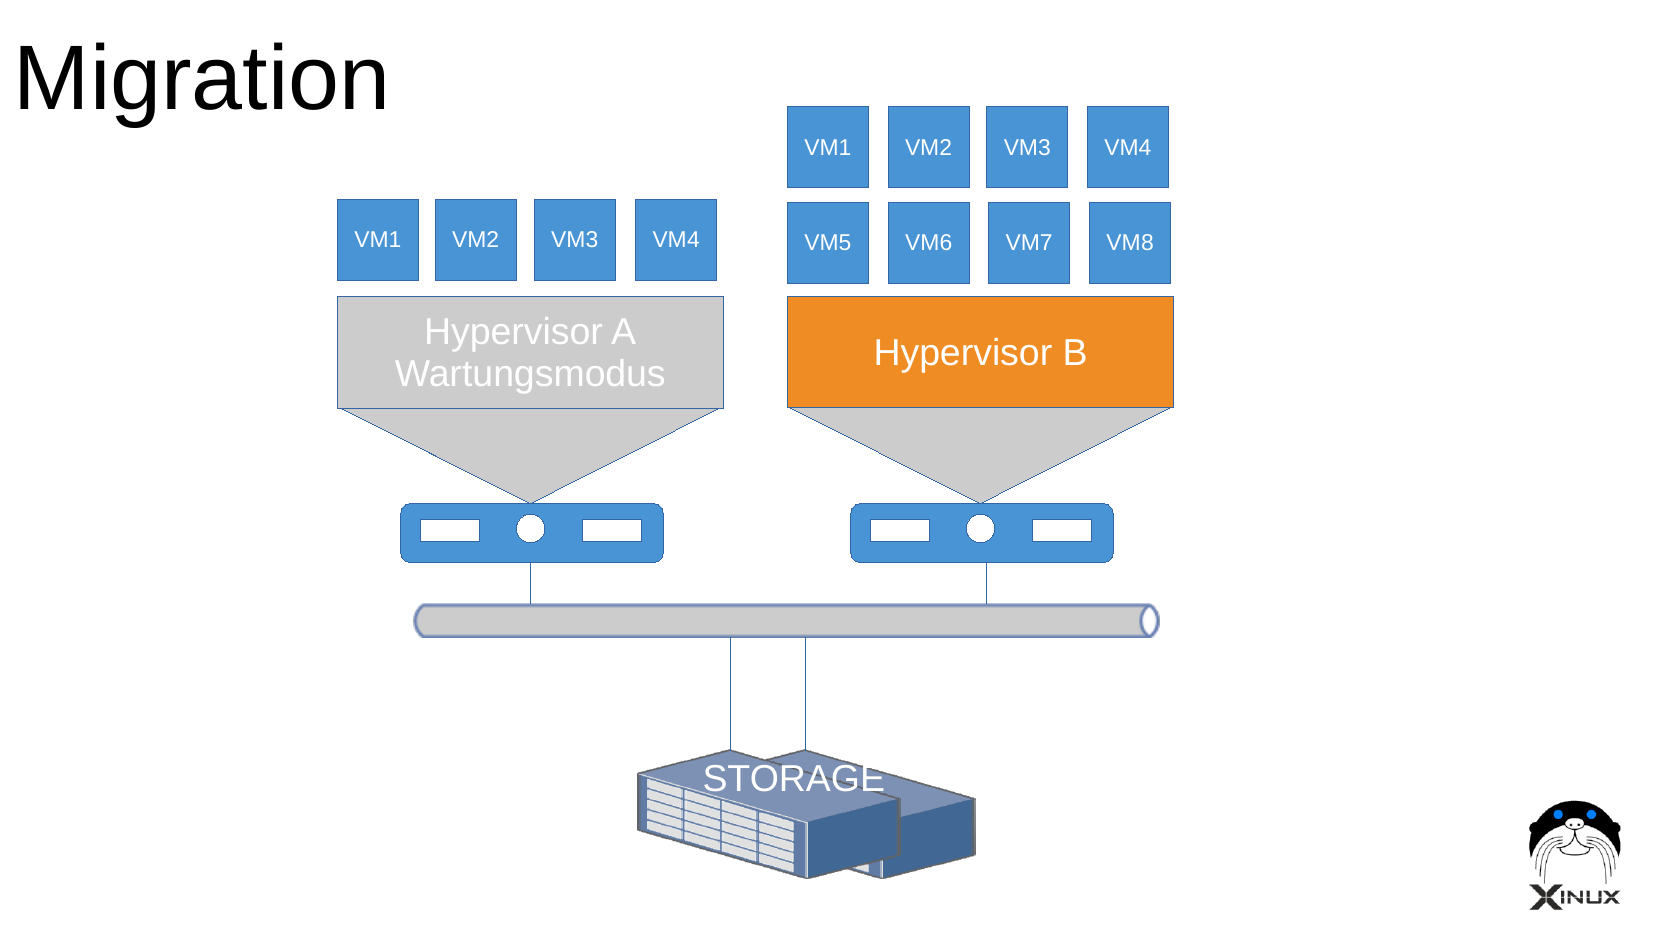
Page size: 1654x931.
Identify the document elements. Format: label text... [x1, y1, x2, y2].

text_box [342, 409, 718, 563]
text_box VM4 [635, 199, 717, 281]
text_box VM1 [787, 106, 869, 188]
text_box VM1 [337, 199, 419, 281]
text_box VM3 [986, 106, 1068, 188]
picture [1500, 780, 1651, 931]
text_box [789, 407, 1171, 563]
picture [637, 749, 976, 879]
picture [409, 603, 1163, 638]
text_box VM3 [534, 199, 616, 281]
text_box VM2 [888, 106, 970, 188]
text_box VM6 [888, 202, 970, 284]
text_box VM7 [988, 202, 1070, 284]
text_box VM2 [435, 199, 517, 281]
title Migration [0, 0, 405, 156]
text_box Hypervisor A Wartungsmodus [337, 296, 724, 409]
text_box VM4 [1087, 106, 1169, 188]
text_box Hypervisor B [787, 296, 1174, 408]
text_box VM5 [787, 202, 869, 284]
text_box VM8 [1089, 202, 1171, 284]
text_box STORAGE [687, 750, 901, 807]
